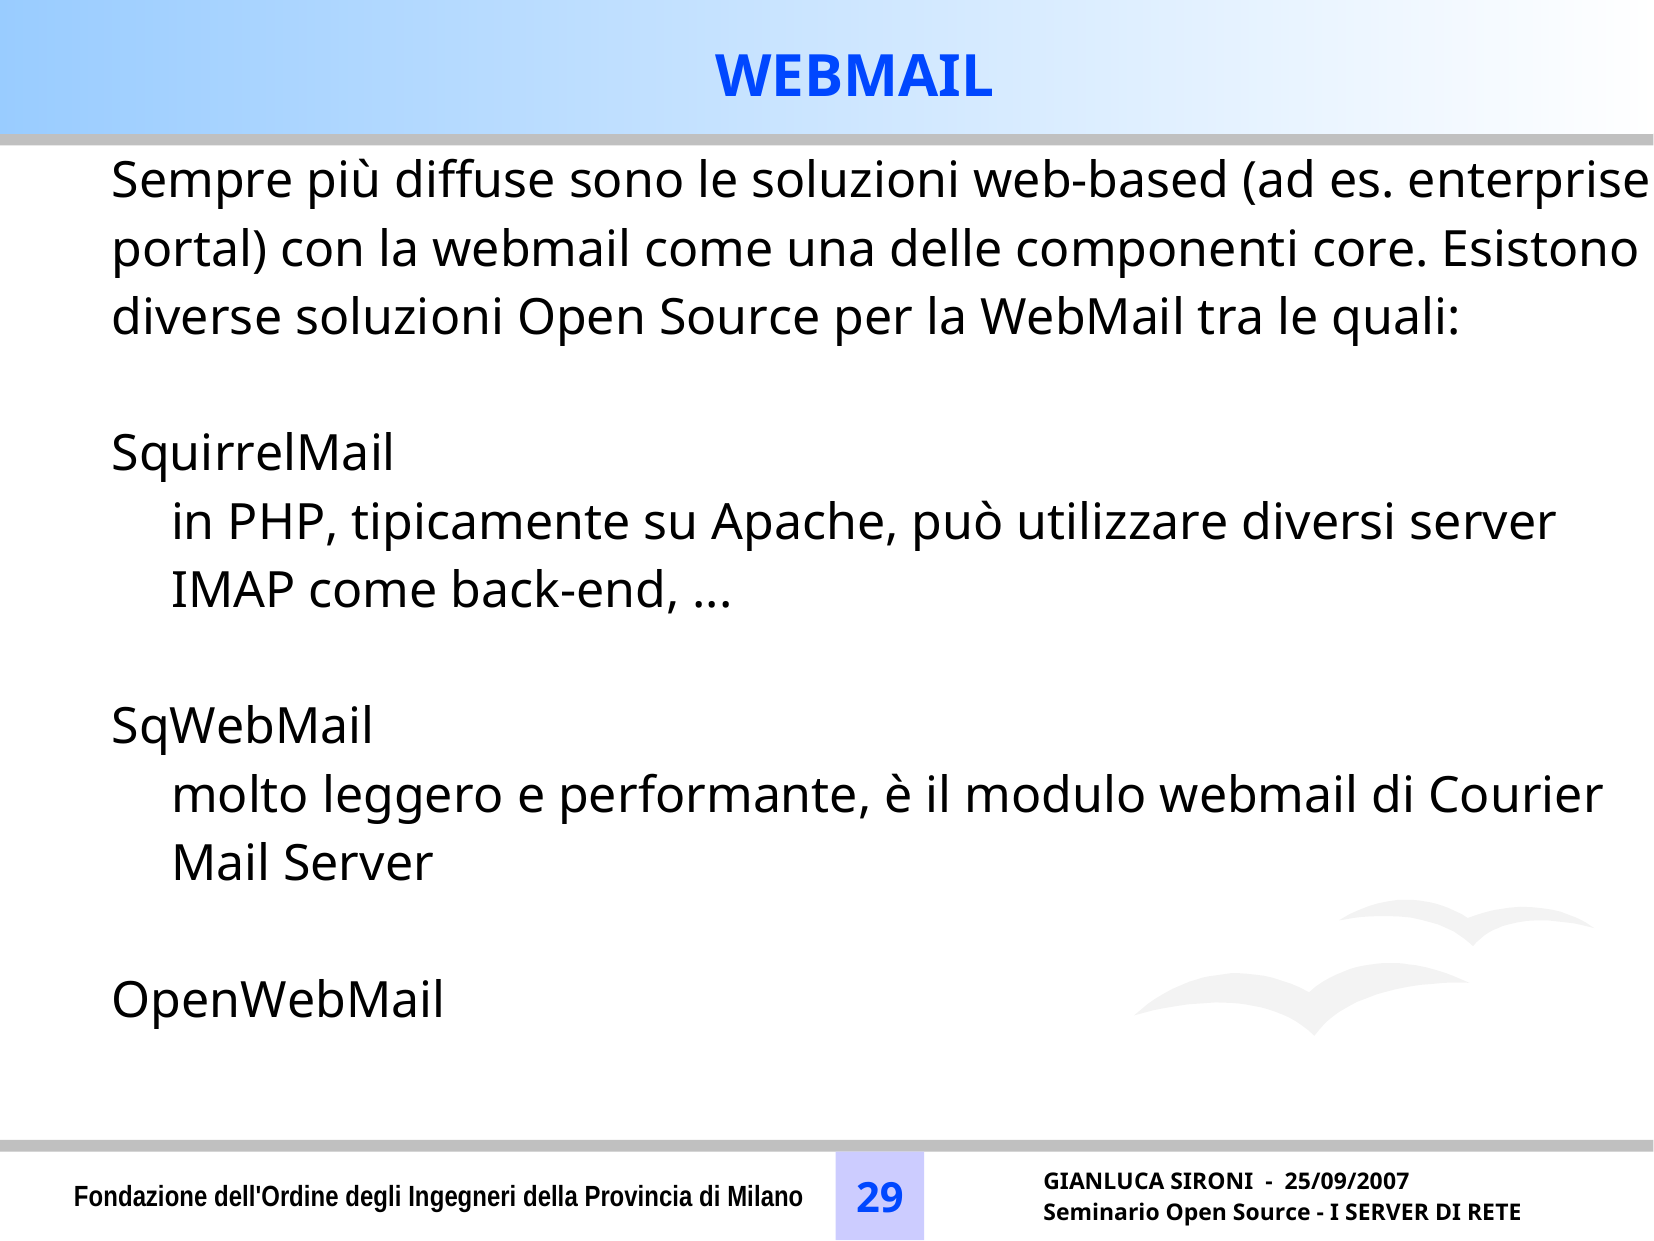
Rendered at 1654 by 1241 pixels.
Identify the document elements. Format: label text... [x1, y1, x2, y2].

list Sempre più diffuse sono le soluzioni web-based (ad es. enterprise portal) con la webmail come una delle componenti core. Esistono diverse soluzioni Open Source per la WebMail tra le quali: SquirrelMail in PHP, tipicamente su Apache, può utilizzare diversi server IMAP come back-end, ... SqWebMail molto leggero e performante, è il modulo webmail di Courier Mail Server OpenWebMail [111, 144, 1654, 1119]
title WEBMAIL [85, 0, 1654, 148]
